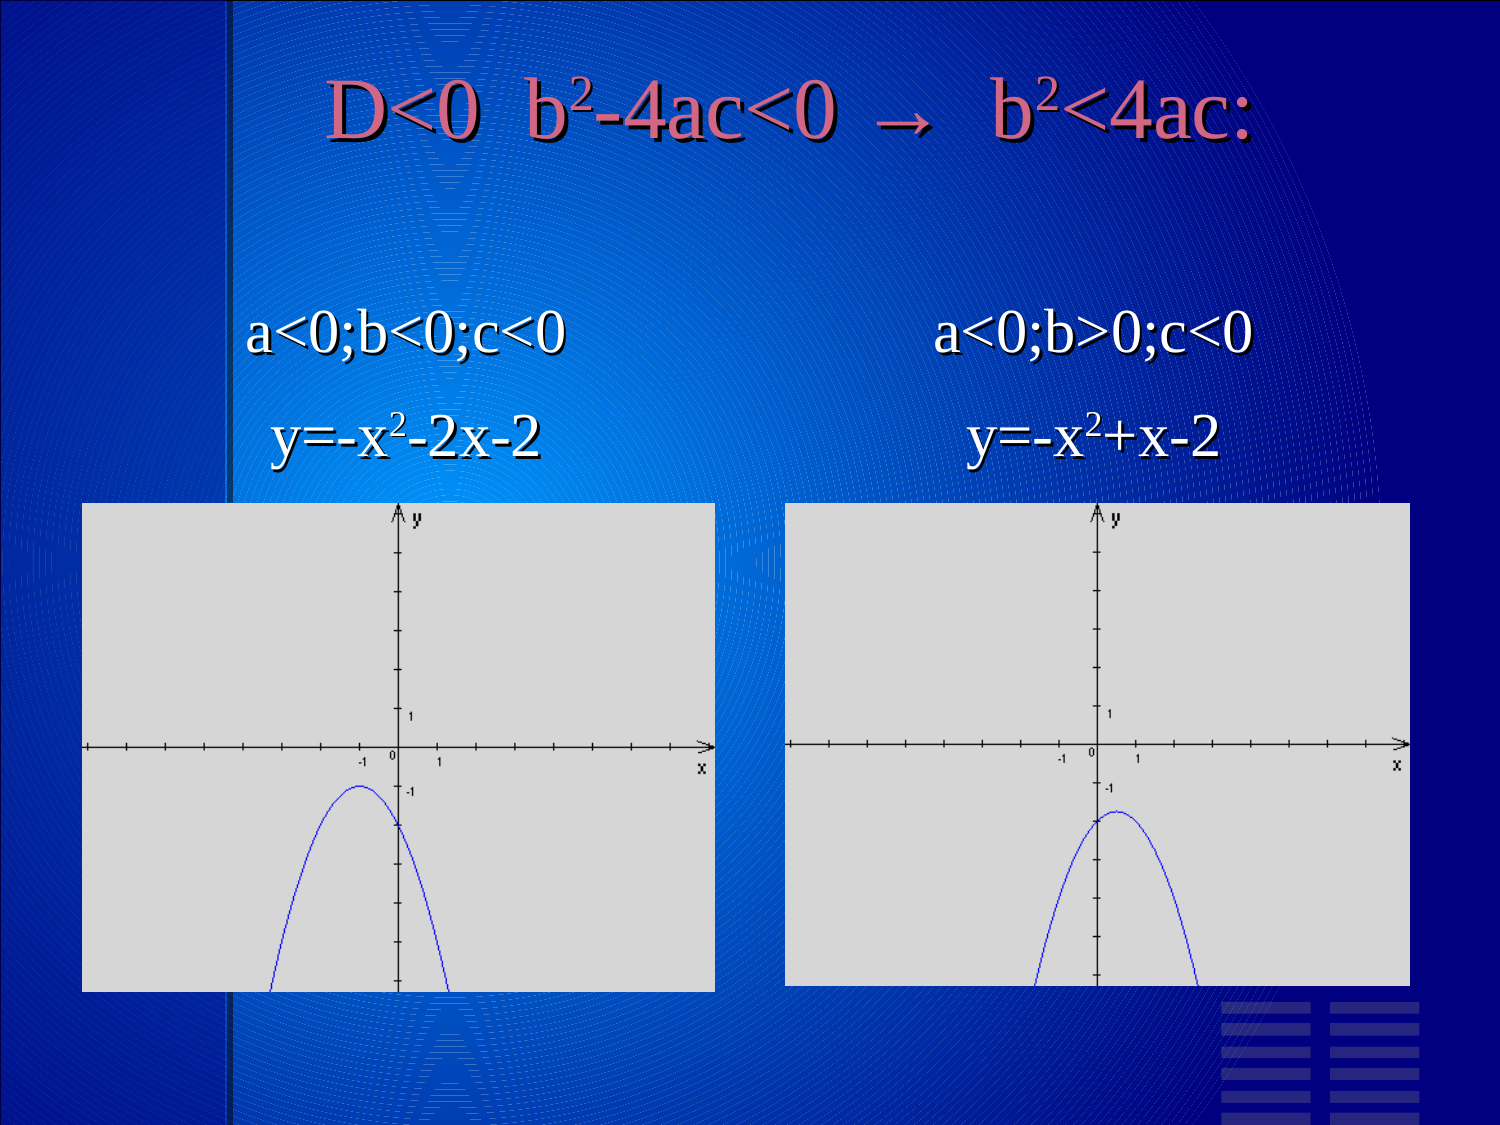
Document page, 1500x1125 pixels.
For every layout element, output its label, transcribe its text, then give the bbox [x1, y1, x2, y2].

picture [82, 503, 715, 992]
list a<0;b>0;c<0 y=-x2+х-2 [762, 282, 1425, 1025]
picture [785, 503, 1410, 986]
list а<0;b<0;c<0 y=-x2-2x-2 [75, 282, 738, 1025]
title D<0 b2-4ac<0 → b2<4ac: [75, 43, 1425, 274]
